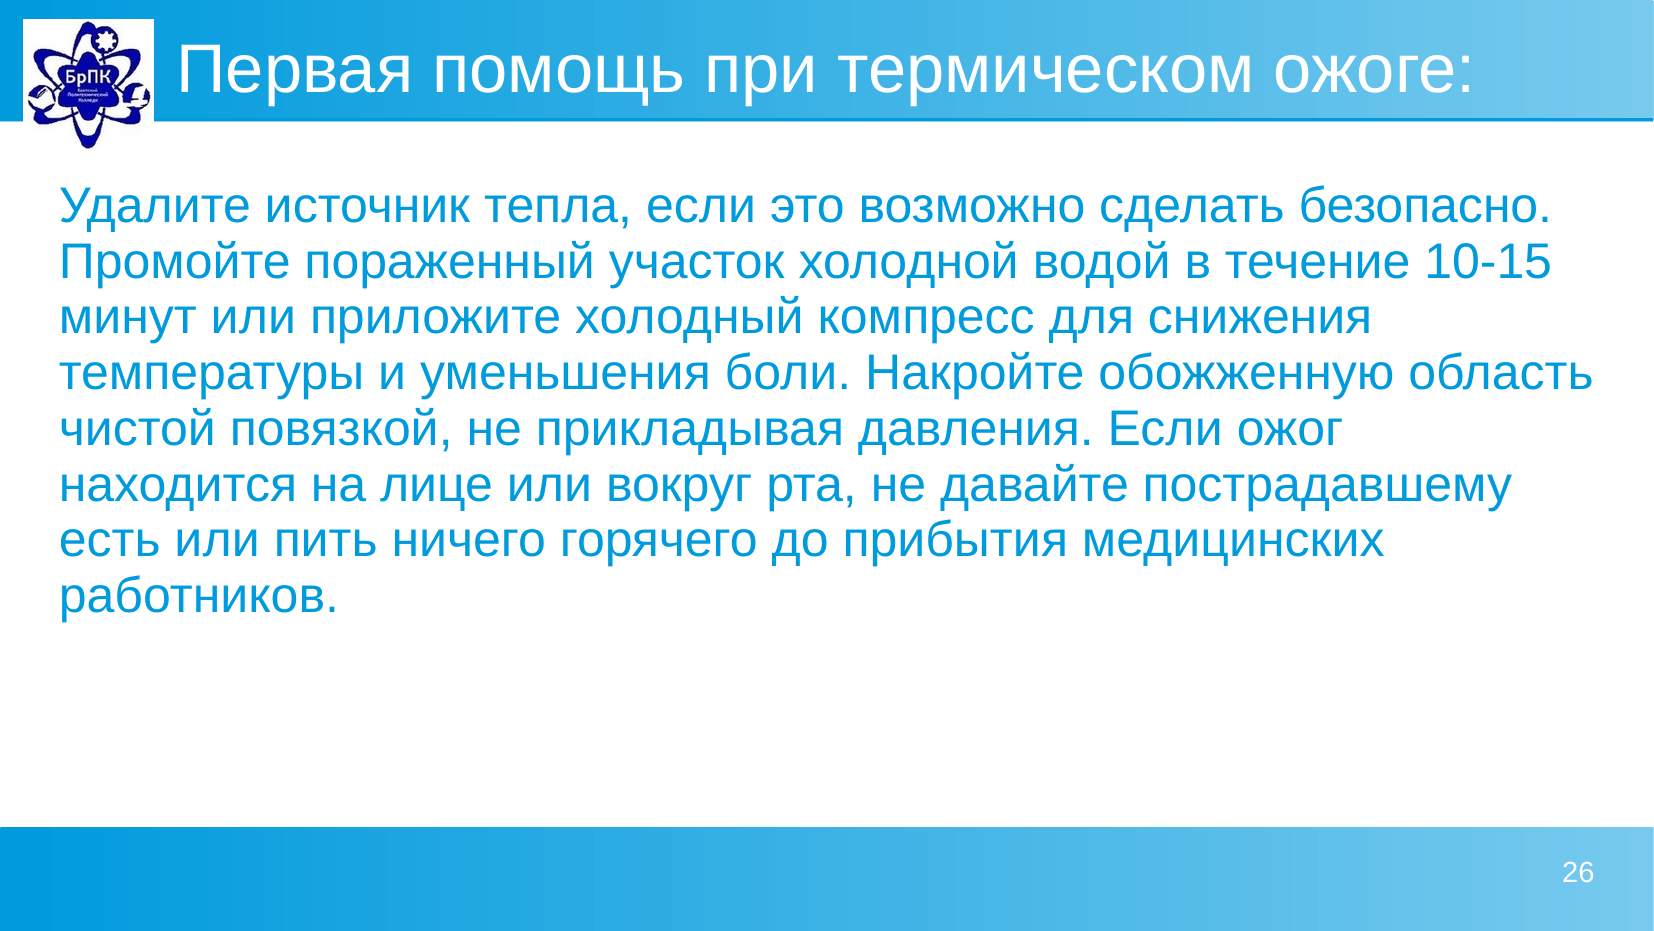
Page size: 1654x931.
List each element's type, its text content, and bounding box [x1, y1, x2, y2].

title Первая помощь при термическом ожоге: [154, 30, 1595, 108]
picture [23, 20, 154, 150]
list Удалите источник тепла, если это возможно сделать безопасно. Промойте пораженный участок холодной водой в течение 10-15 минут или приложите холодный компресс для снижения температуры и уменьшения боли. Накройте обожженную область чистой повязкой, не прикладывая давления. Если ожог находится на лице или вокруг рта, не давайте пострадавшему есть или пить ничего горячего до прибытия медицинских работников. [59, 177, 1595, 768]
